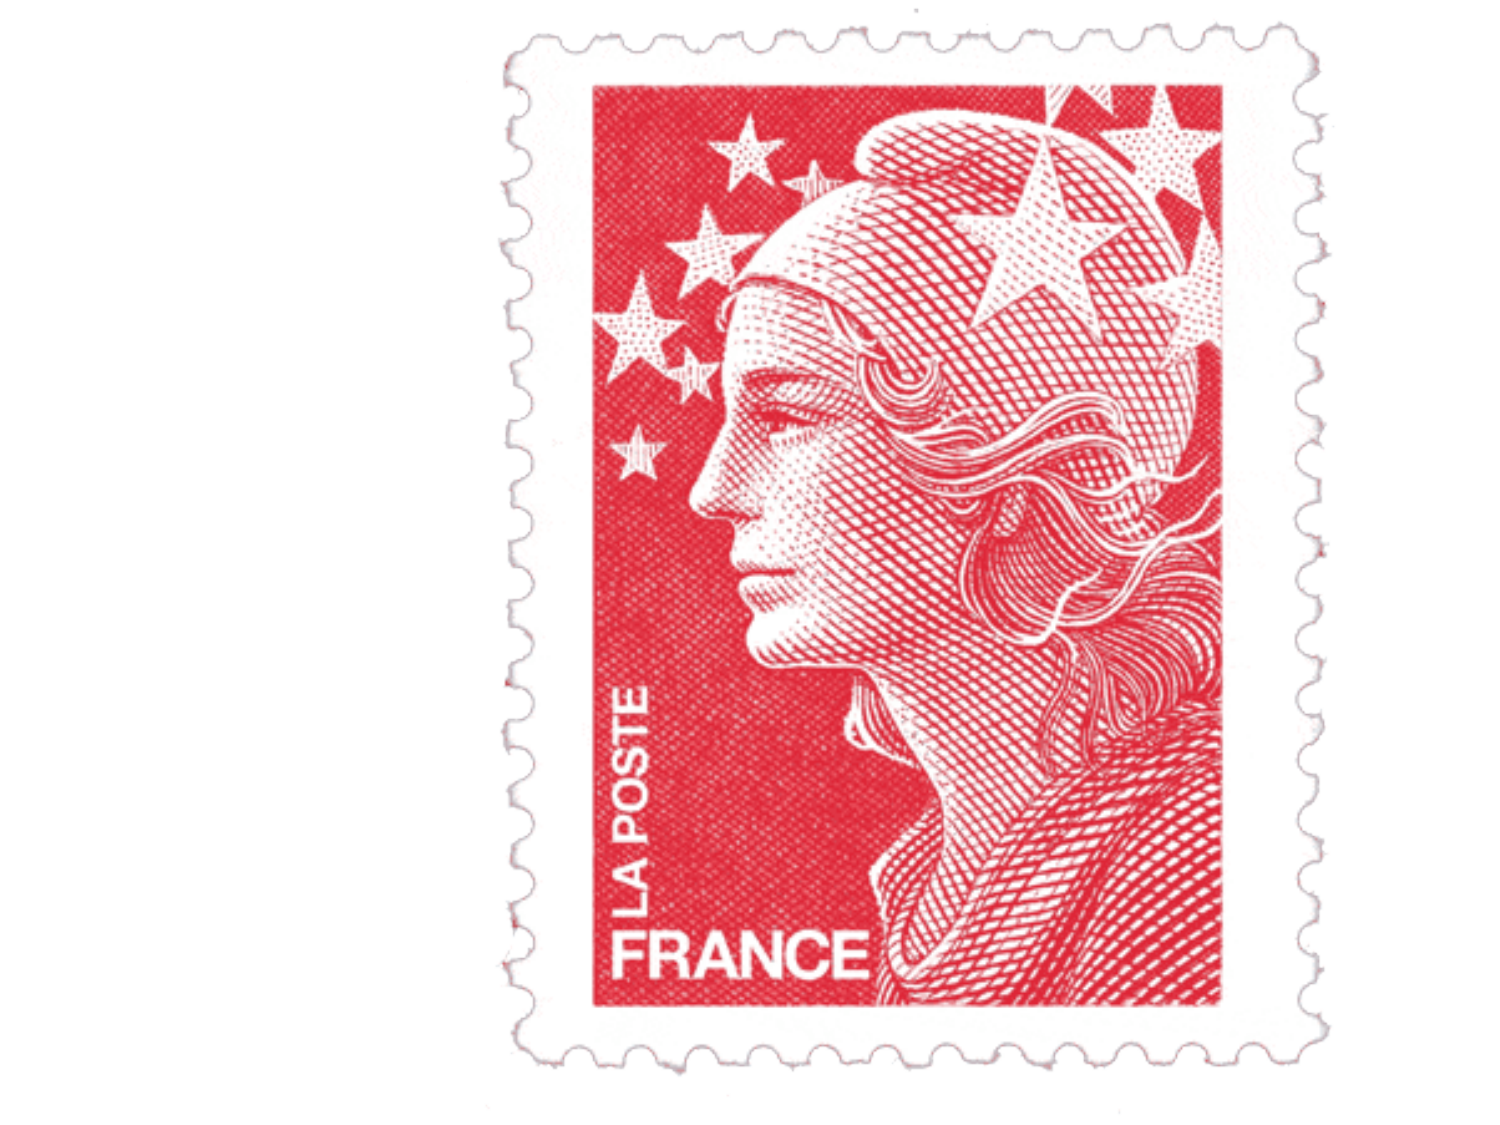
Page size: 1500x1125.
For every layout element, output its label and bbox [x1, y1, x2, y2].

picture [466, 0, 1363, 1125]
